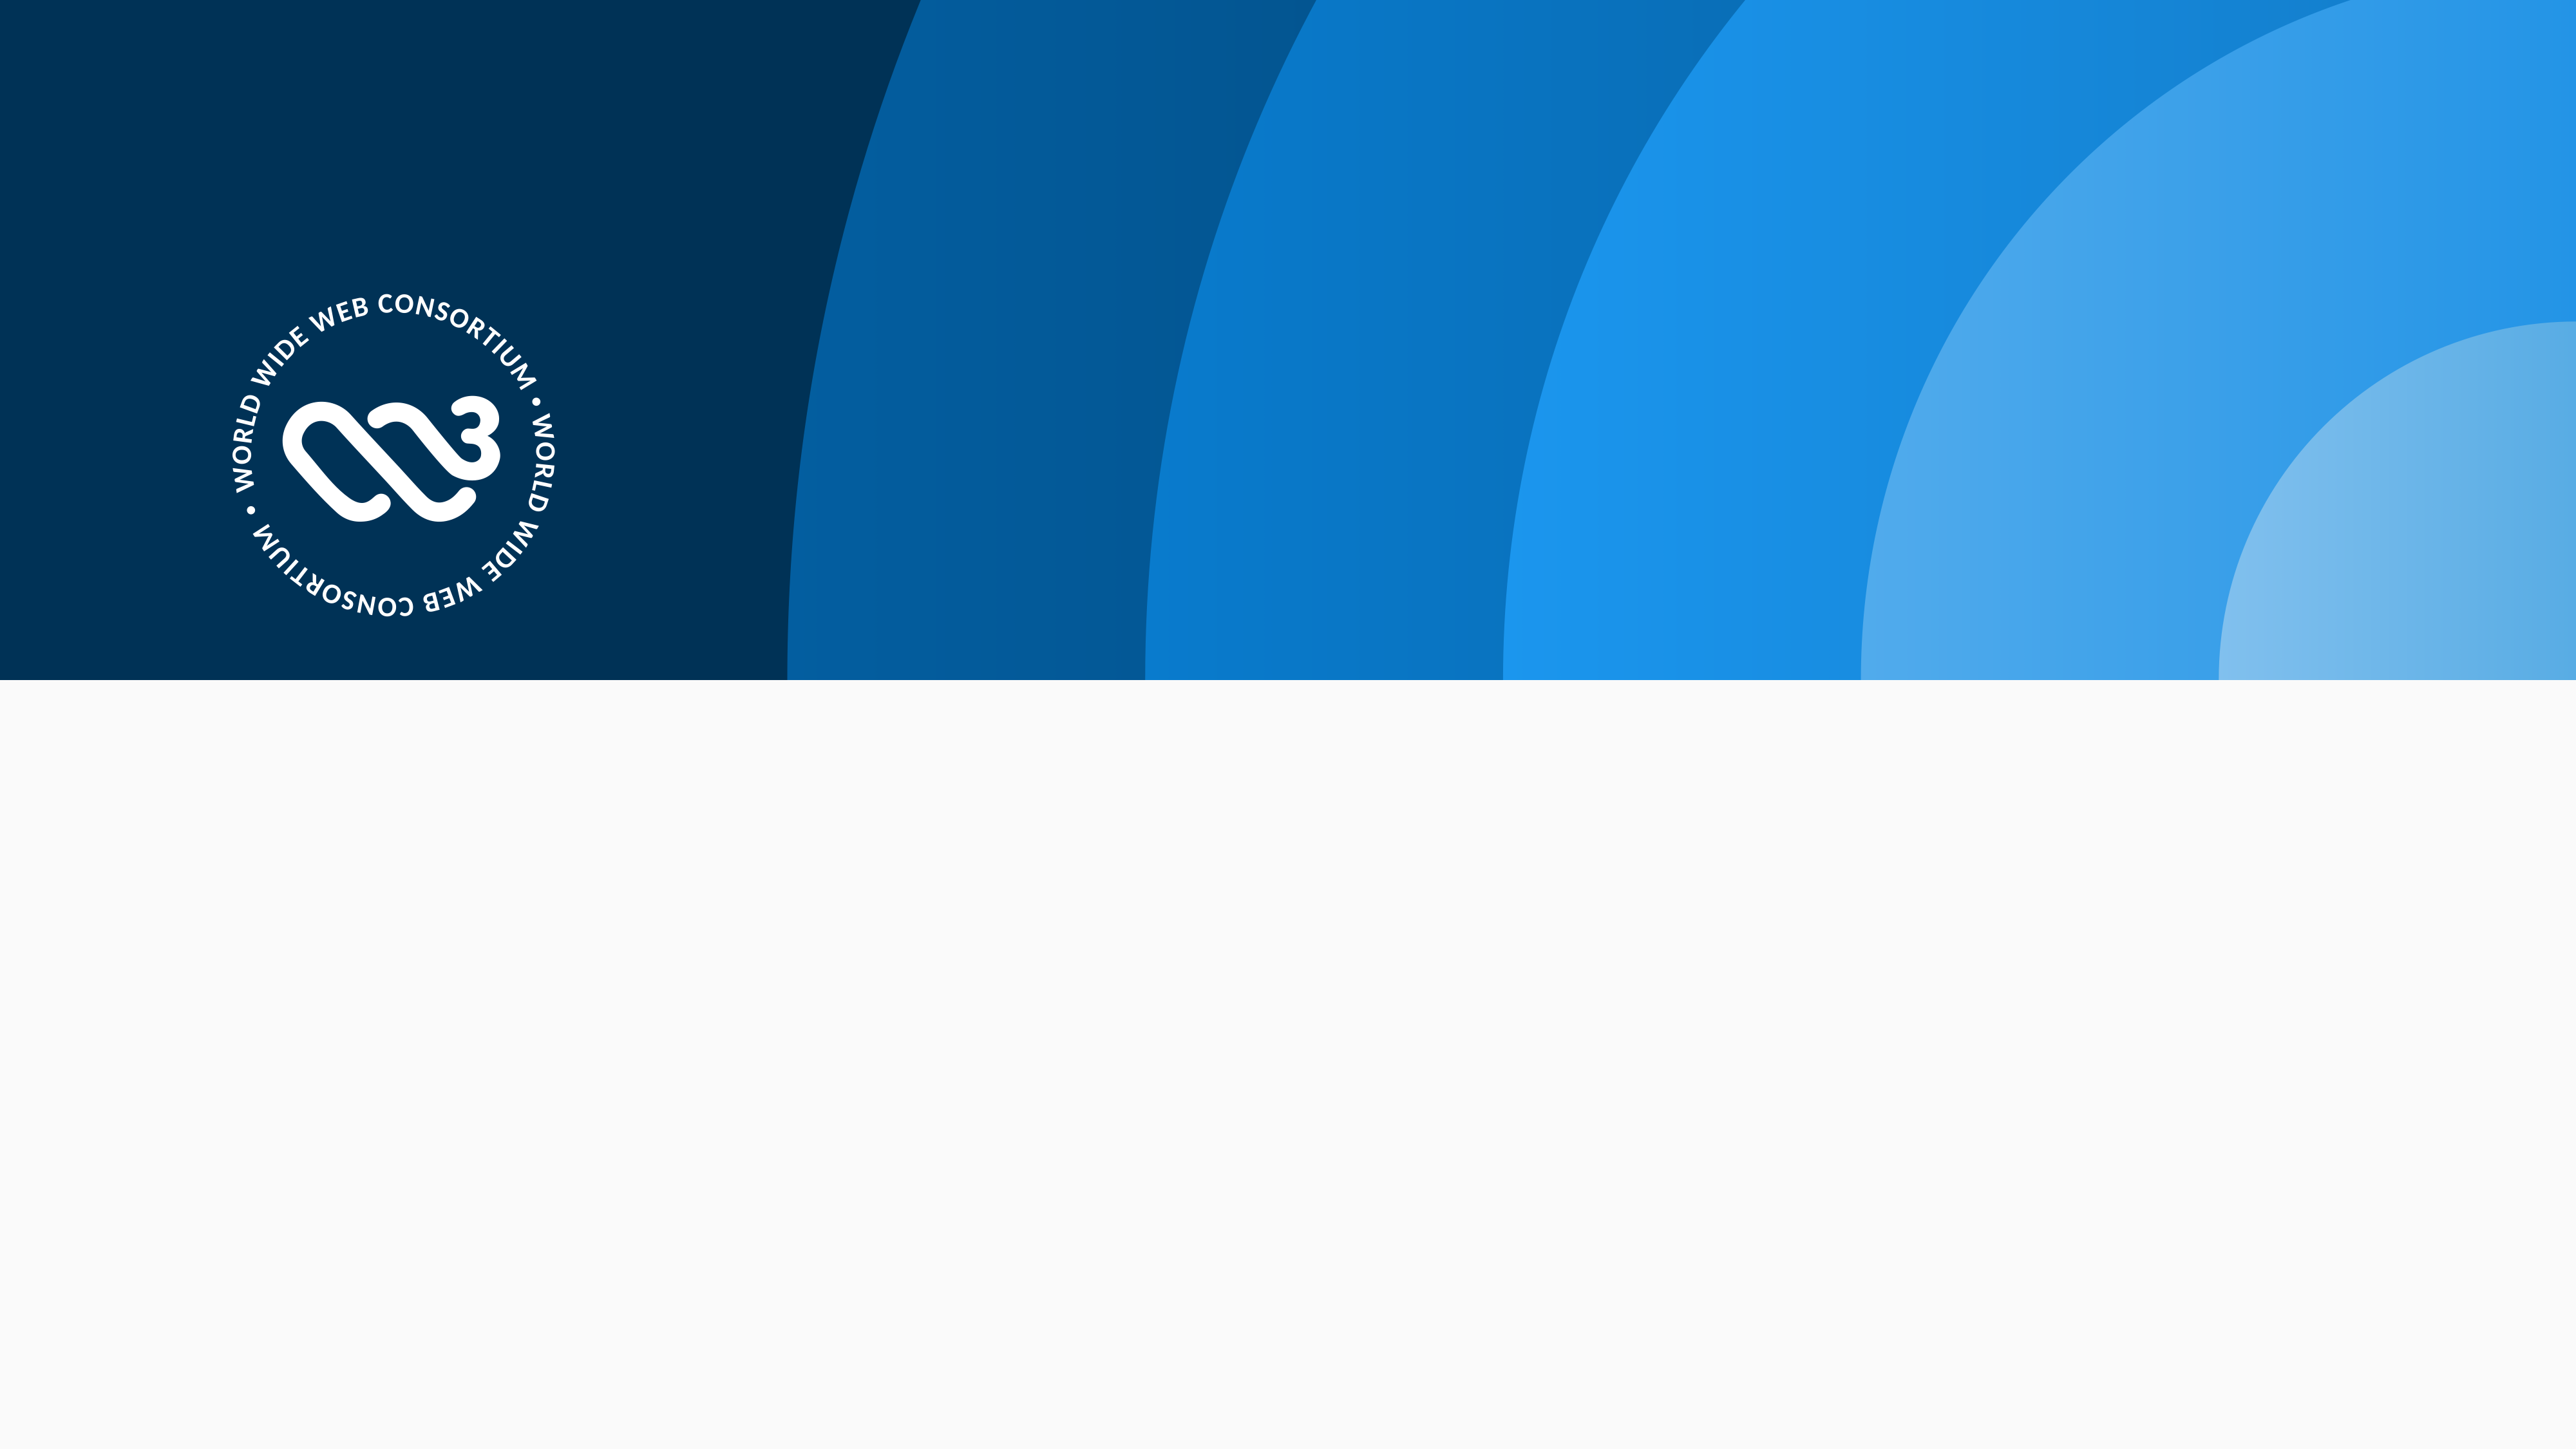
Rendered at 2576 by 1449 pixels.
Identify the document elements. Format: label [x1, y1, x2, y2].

picture [0, 0, 2576, 680]
